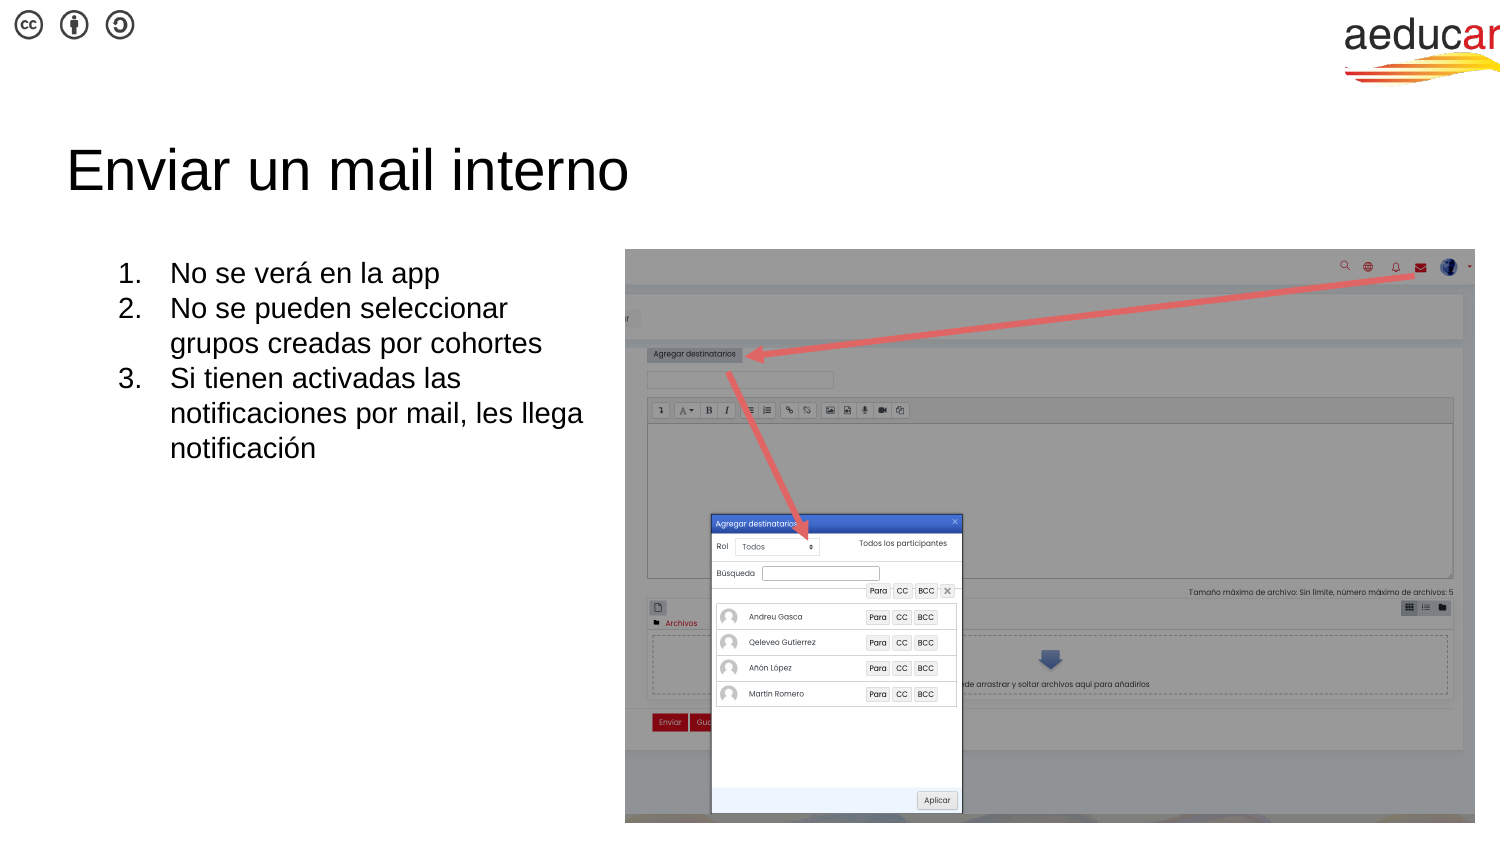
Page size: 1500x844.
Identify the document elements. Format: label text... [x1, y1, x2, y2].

picture [1344, 0, 1500, 104]
title Enviar un mail interno [51, 117, 1449, 227]
picture [0, 0, 146, 48]
picture [625, 249, 1475, 823]
text_box No se verá en la app No se pueden seleccionar grupos creadas por cohortes Si tienen activadas las notificaciones por mail, les llega notificación [80, 239, 603, 534]
